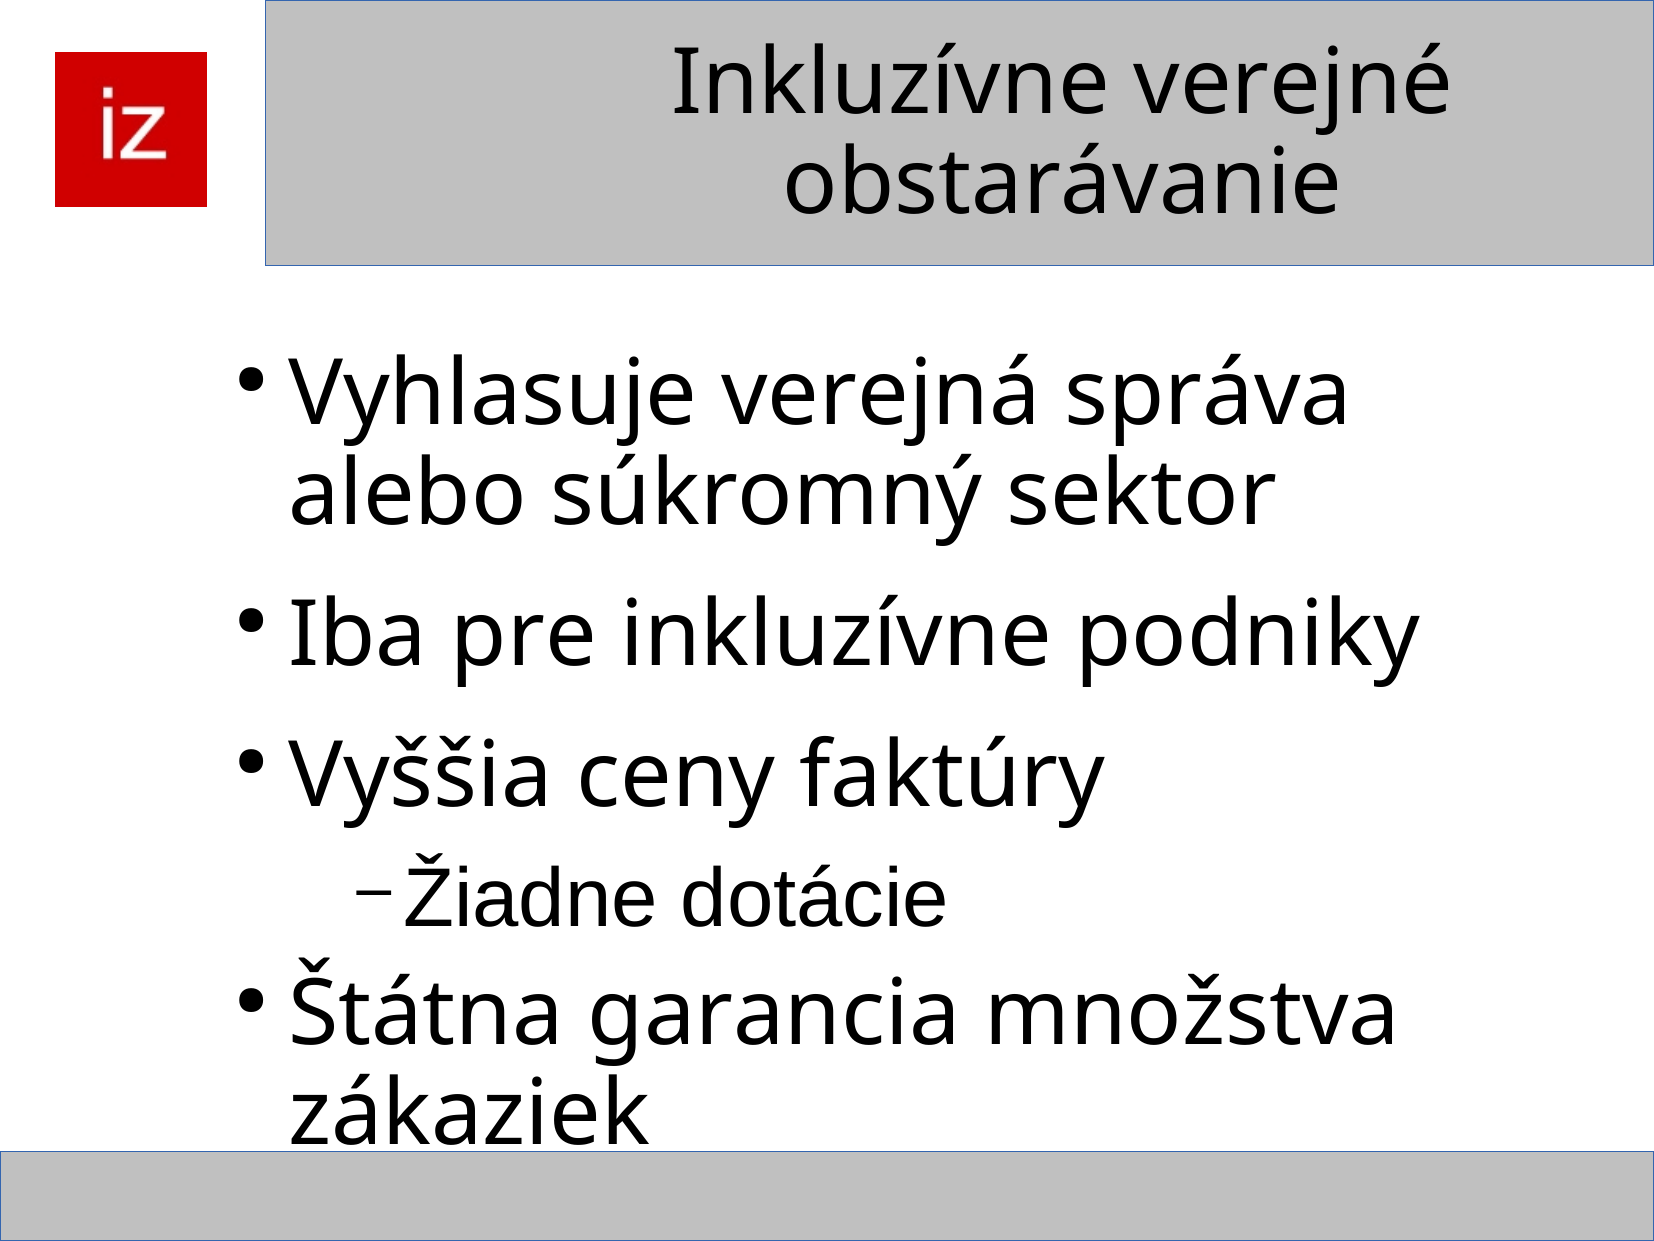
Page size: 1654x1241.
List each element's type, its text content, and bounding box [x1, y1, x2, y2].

picture [55, 52, 207, 207]
title Inkluzívne verejné obstarávanie [561, 29, 1565, 237]
list Vyhlasuje verejná správa alebo súkromný sektor Iba pre inkluzívne podniky Vyššia ceny faktúry Žiadne dotácie Štátna garancia množstva zákaziek [121, 344, 1533, 1126]
